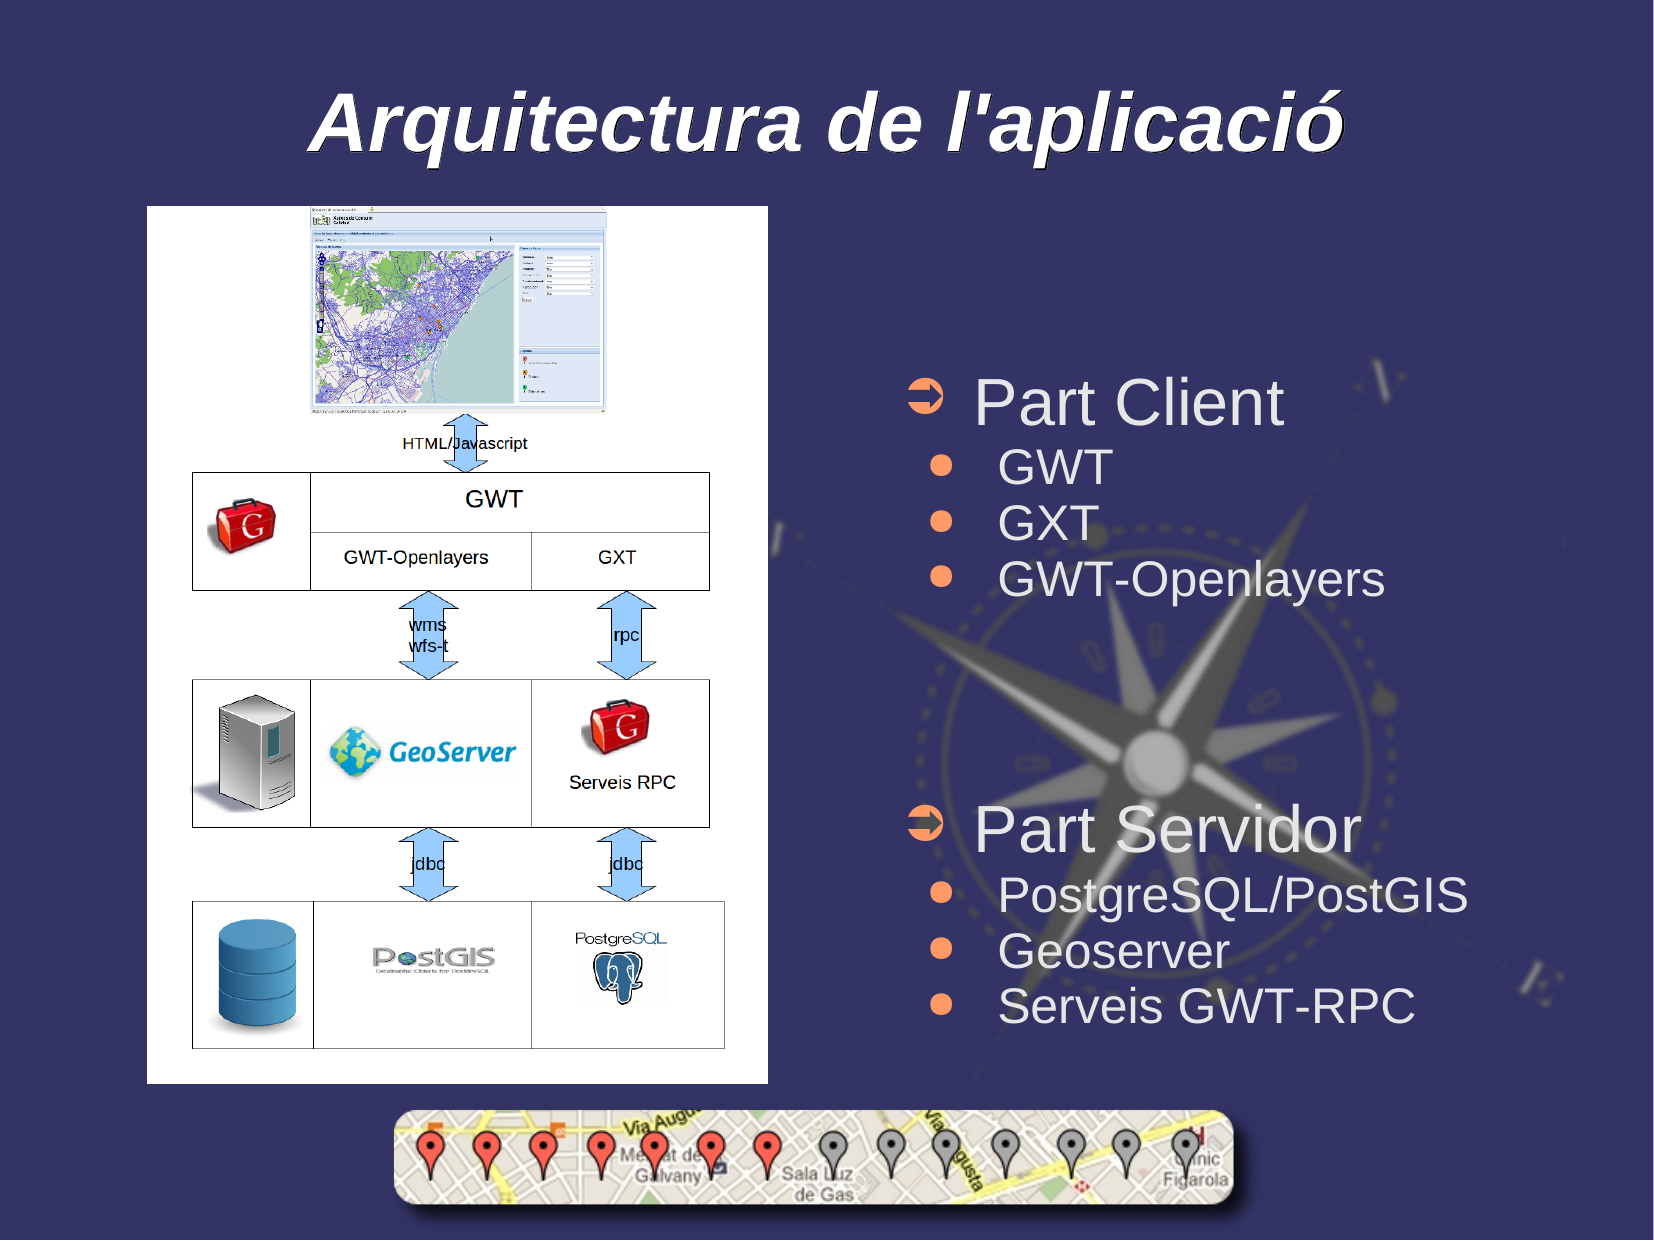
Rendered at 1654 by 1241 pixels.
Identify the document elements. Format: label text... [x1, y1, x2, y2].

list Part Client GWT GXT GWT-Openlayers [891, 364, 1570, 756]
picture [147, 206, 1565, 1241]
list Part Servidor PostgreSQL/PostGIS Geoserver Serveis GWT-RPC [891, 792, 1570, 1183]
title Arquitectura de l'aplicació [121, 19, 1534, 227]
